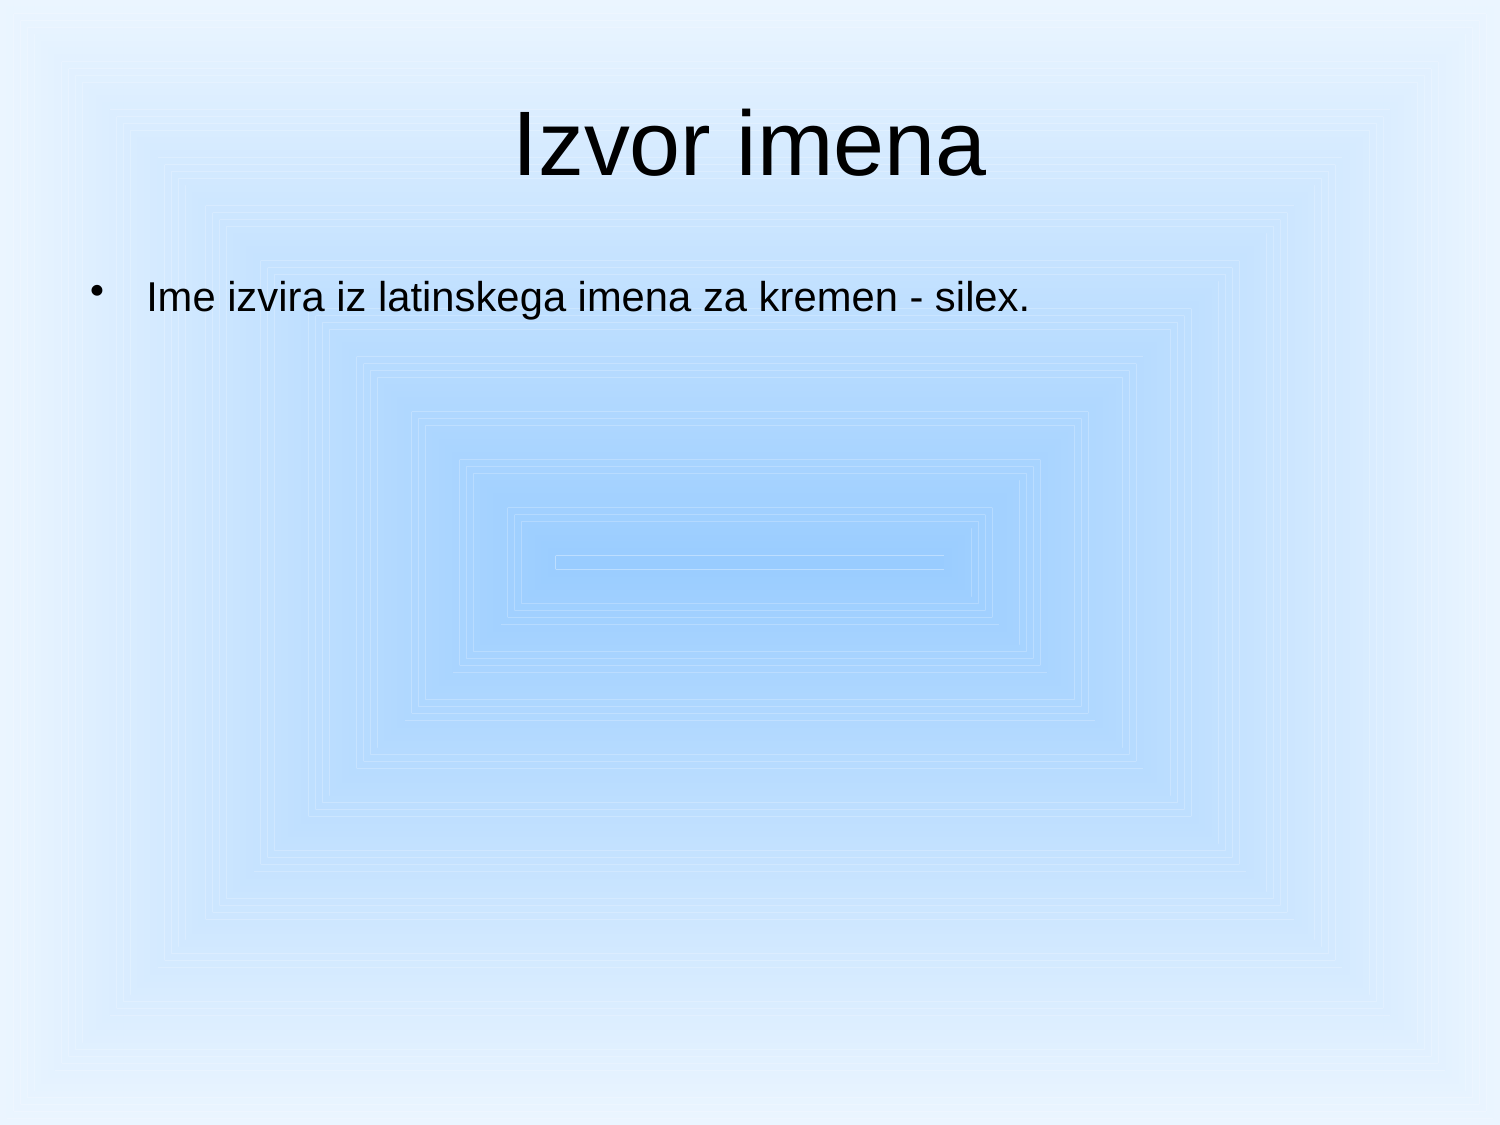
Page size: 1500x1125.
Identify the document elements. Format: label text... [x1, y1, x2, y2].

list Ime izvira iz latinskega imena za kremen - silex. [75, 262, 1425, 1005]
title Izvor imena [75, 45, 1425, 233]
